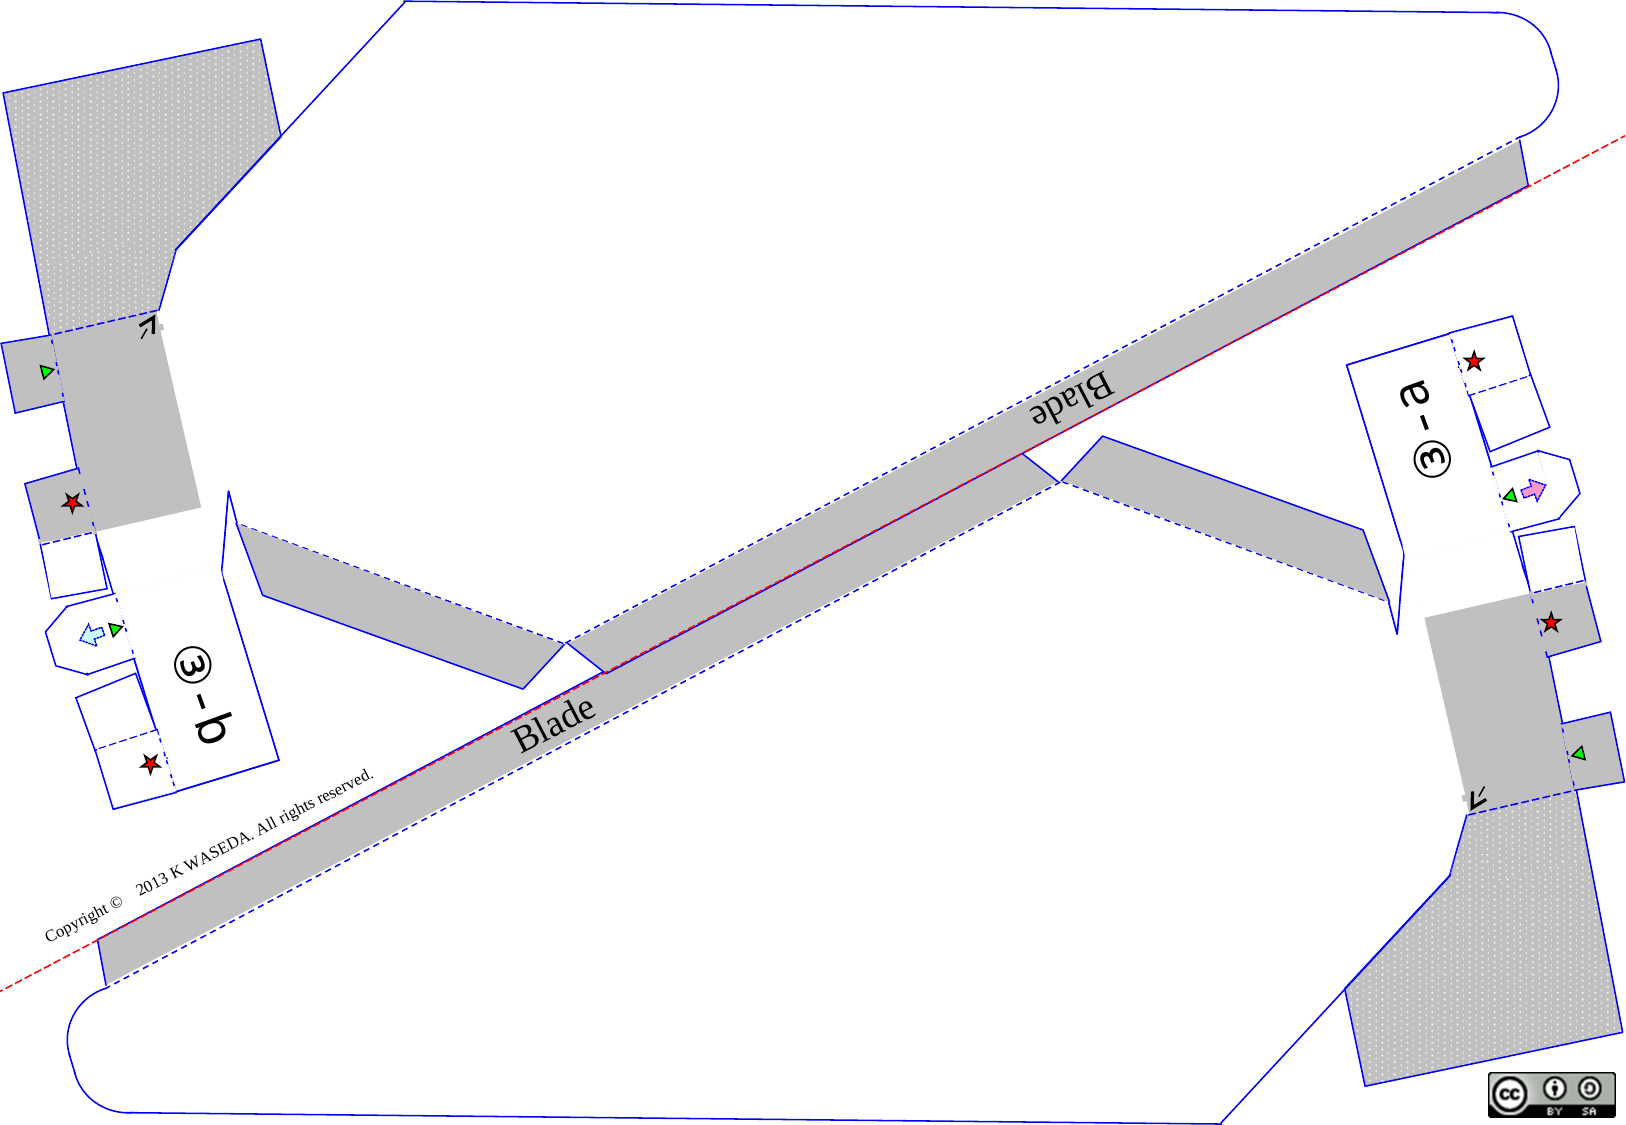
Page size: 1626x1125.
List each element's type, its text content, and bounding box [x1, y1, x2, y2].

text_box [97, 794, 397, 990]
text_box [1345, 587, 1625, 1087]
text_box [1518, 526, 1586, 591]
text_box [1474, 798, 1483, 804]
text_box [1, 39, 281, 539]
text_box [1228, 136, 1529, 332]
text_box [207, 436, 1419, 690]
text_box [40, 534, 108, 599]
text_box [1346, 317, 1580, 556]
text_box ③-a [1361, 352, 1481, 512]
picture [1488, 1072, 1616, 1118]
text_box [45, 569, 279, 808]
text_box Blade [371, 618, 735, 836]
text_box [143, 322, 151, 327]
text_box Blade [891, 289, 1255, 519]
text_box Copyright © 2013 K WASEDA. All rights reserved. [24, 746, 393, 960]
text_box ③-b [145, 613, 265, 773]
